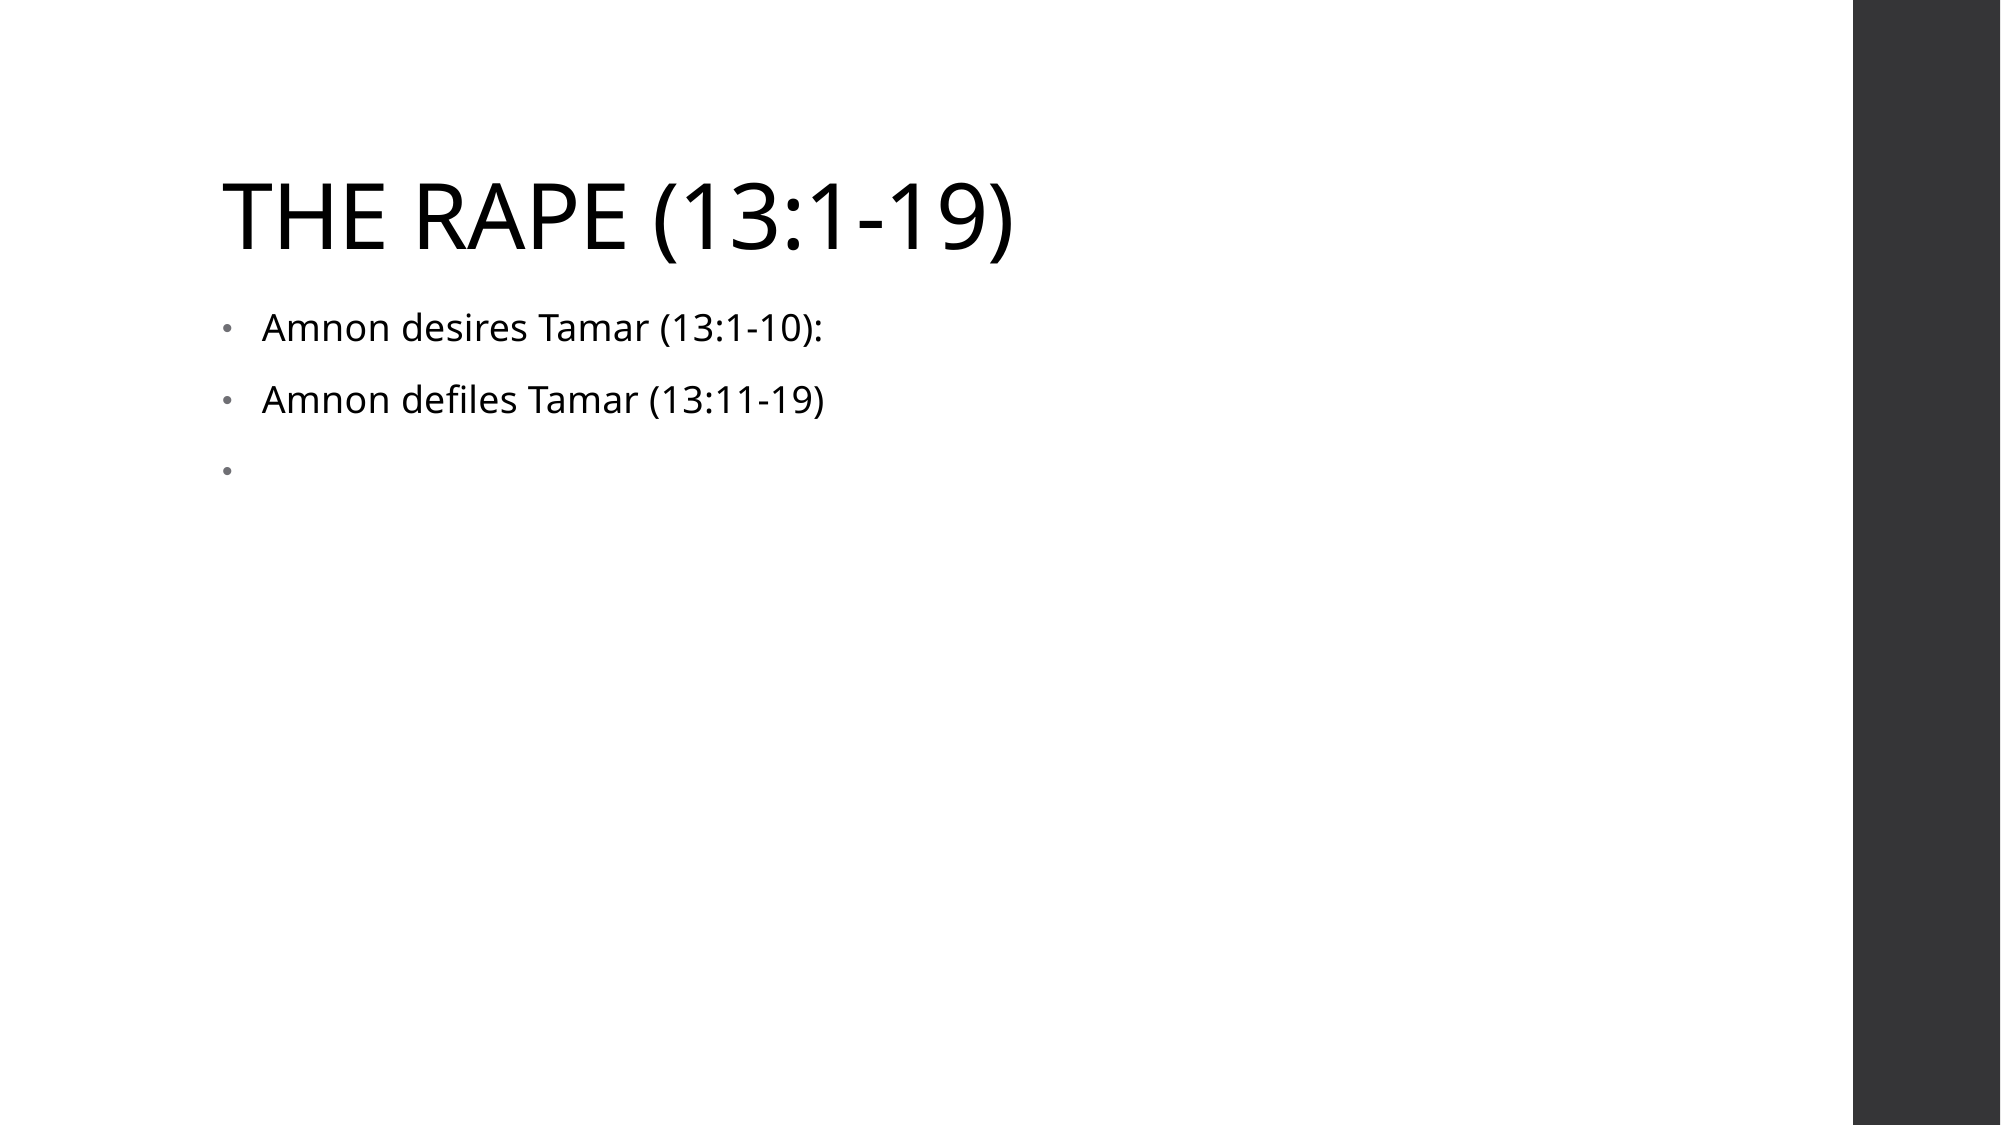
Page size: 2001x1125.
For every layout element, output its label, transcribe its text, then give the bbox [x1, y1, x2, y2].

title THE RAPE (13:1-19) [206, 60, 1797, 278]
list Amnon desires Tamar (13:1-10): Amnon defiles Tamar (13:11-19) [206, 299, 1617, 1014]
